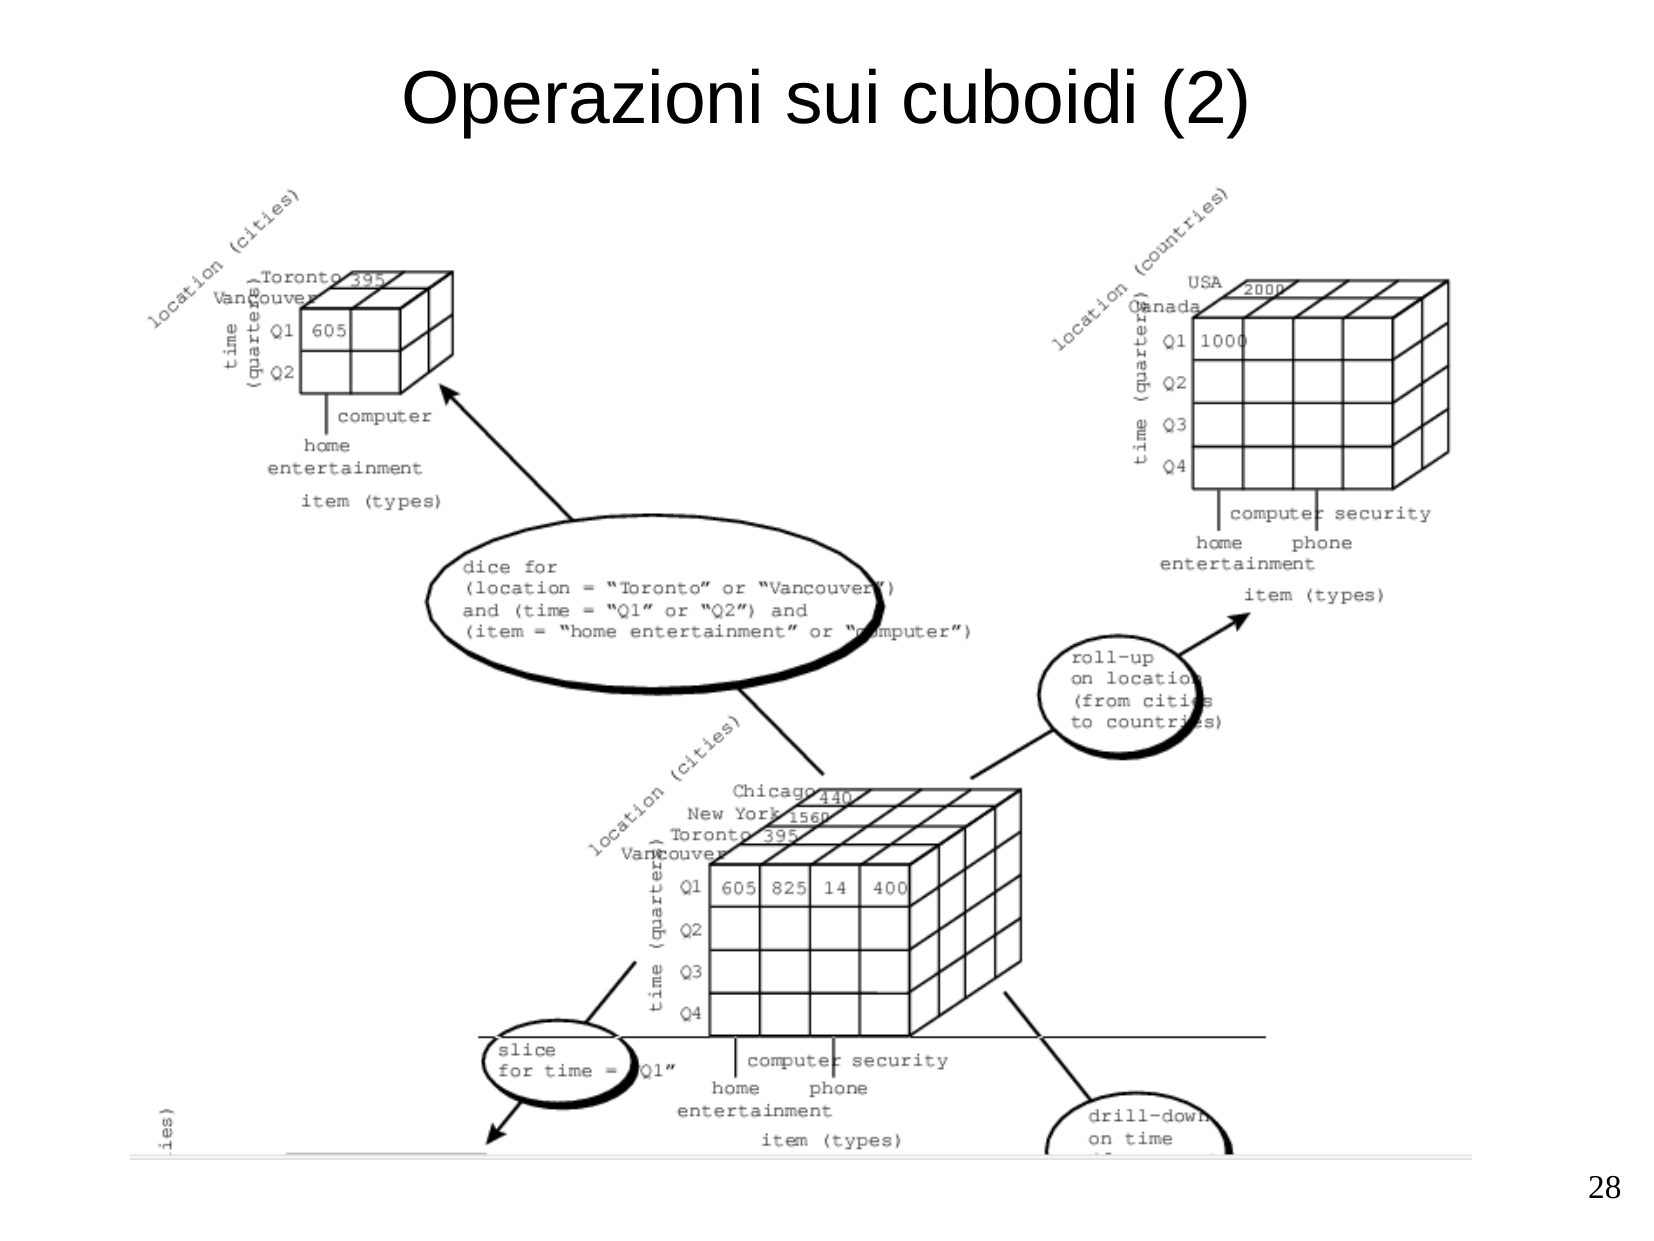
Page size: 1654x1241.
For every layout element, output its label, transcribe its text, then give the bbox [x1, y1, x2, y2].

picture [130, 170, 1472, 1160]
title Operazioni sui cuboidi (2) [37, 30, 1617, 166]
